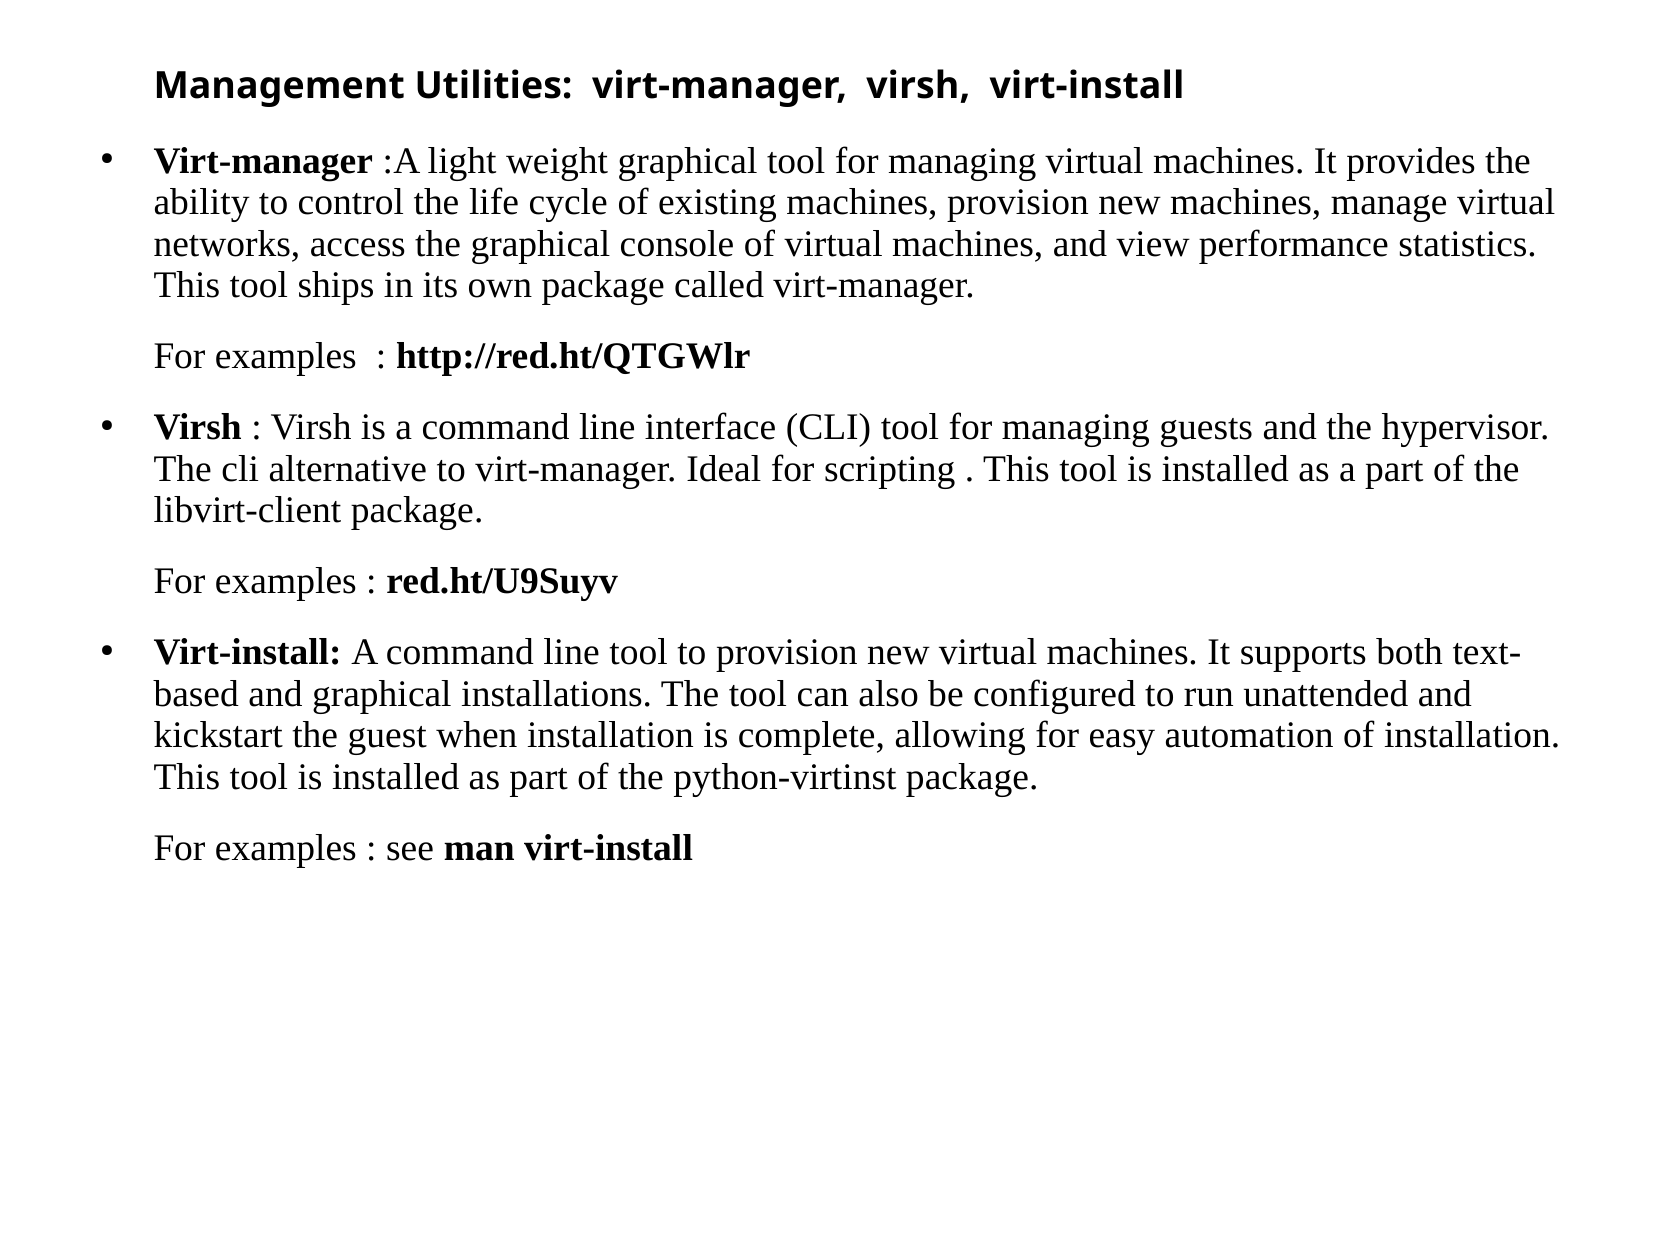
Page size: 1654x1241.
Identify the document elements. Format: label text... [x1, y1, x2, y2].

list Management Utilities: virt-manager, virsh, virt-install Virt-manager :A light weight graphical tool for managing virtual machines. It provides the ability to control the life cycle of existing machines, provision new machines, manage virtual networks, access the graphical console of virtual machines, and view performance statistics. This tool ships in its own package called virt-manager. For examples : http://red.ht/QTGWlr Virsh : Virsh is a command line interface (CLI) tool for managing guests and the hypervisor. The cli alternative to virt-manager. Ideal for scripting . This tool is installed as a part of the libvirt-client package. For examples : red.ht/U9Suyv Virt-install: A command line tool to provision new virtual machines. It supports both text-based and graphical installations. The tool can also be configured to run unattended and kickstart the guest when installation is complete, allowing for easy automation of installation. This tool is installed as part of the python-virtinst package. For examples : see man virt-install [82, 59, 1571, 1123]
